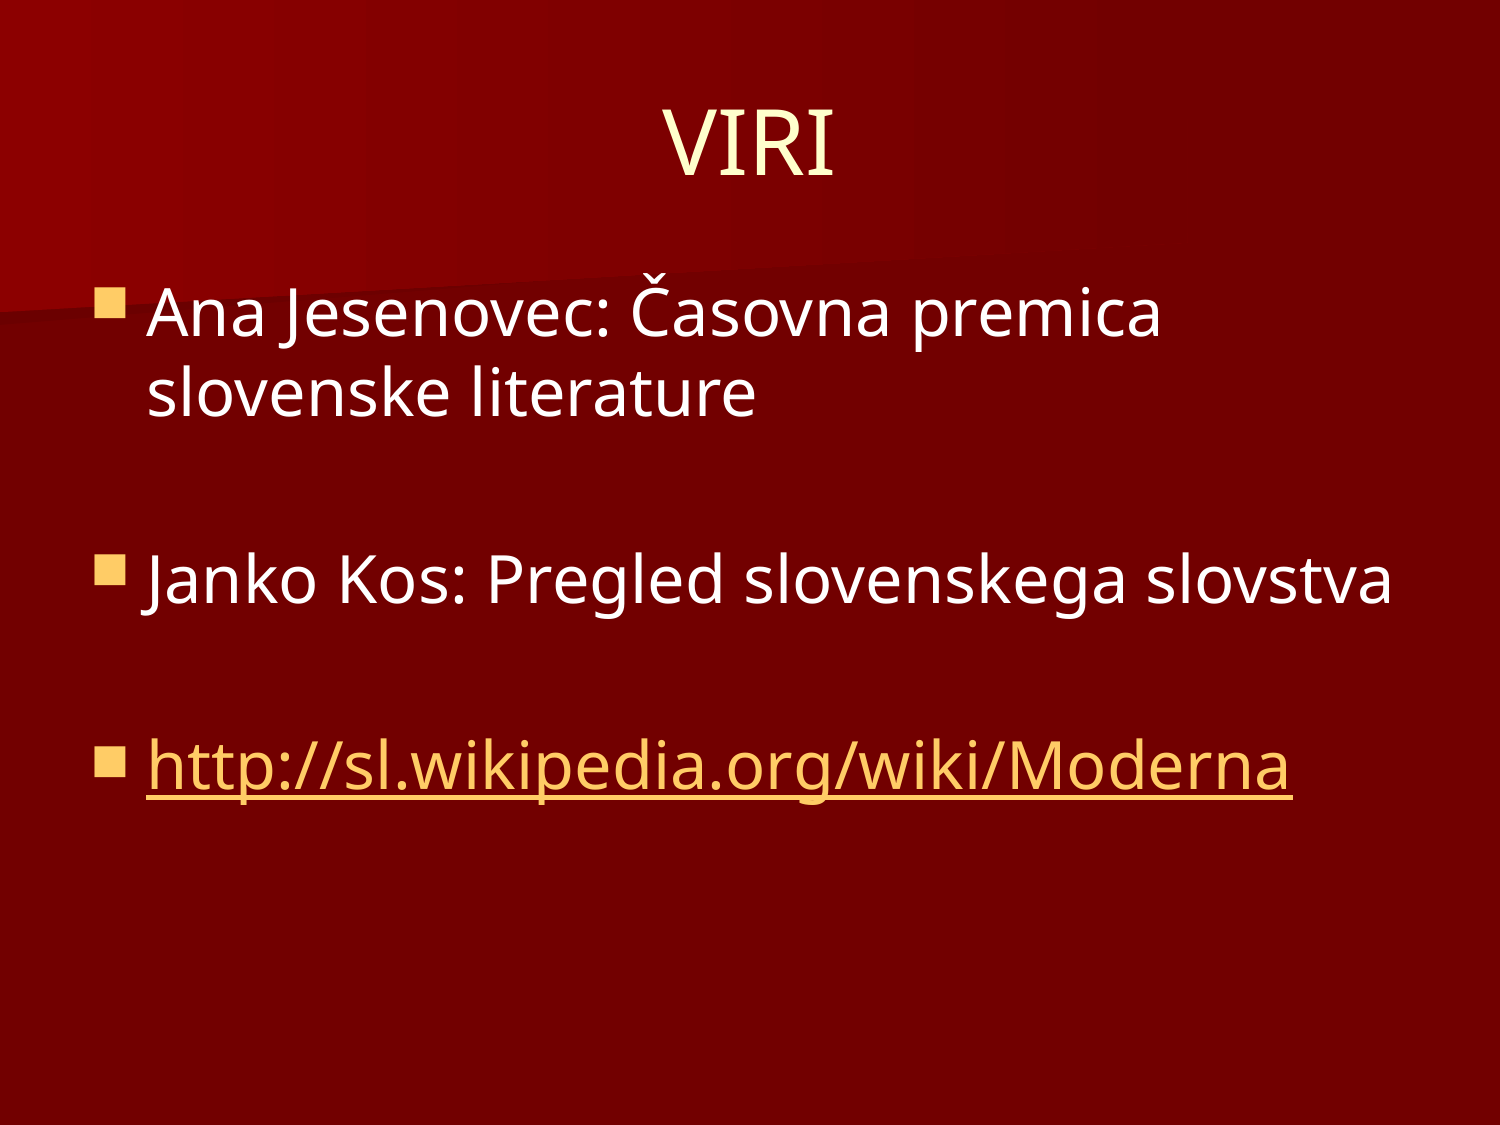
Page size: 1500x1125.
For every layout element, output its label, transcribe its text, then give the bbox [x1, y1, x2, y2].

list Ana Jesenovec: Časovna premica slovenske literature Janko Kos: Pregled slovenskega slovstva http://sl.wikipedia.org/wiki/Moderna [75, 262, 1425, 1000]
title VIRI [75, 45, 1425, 233]
